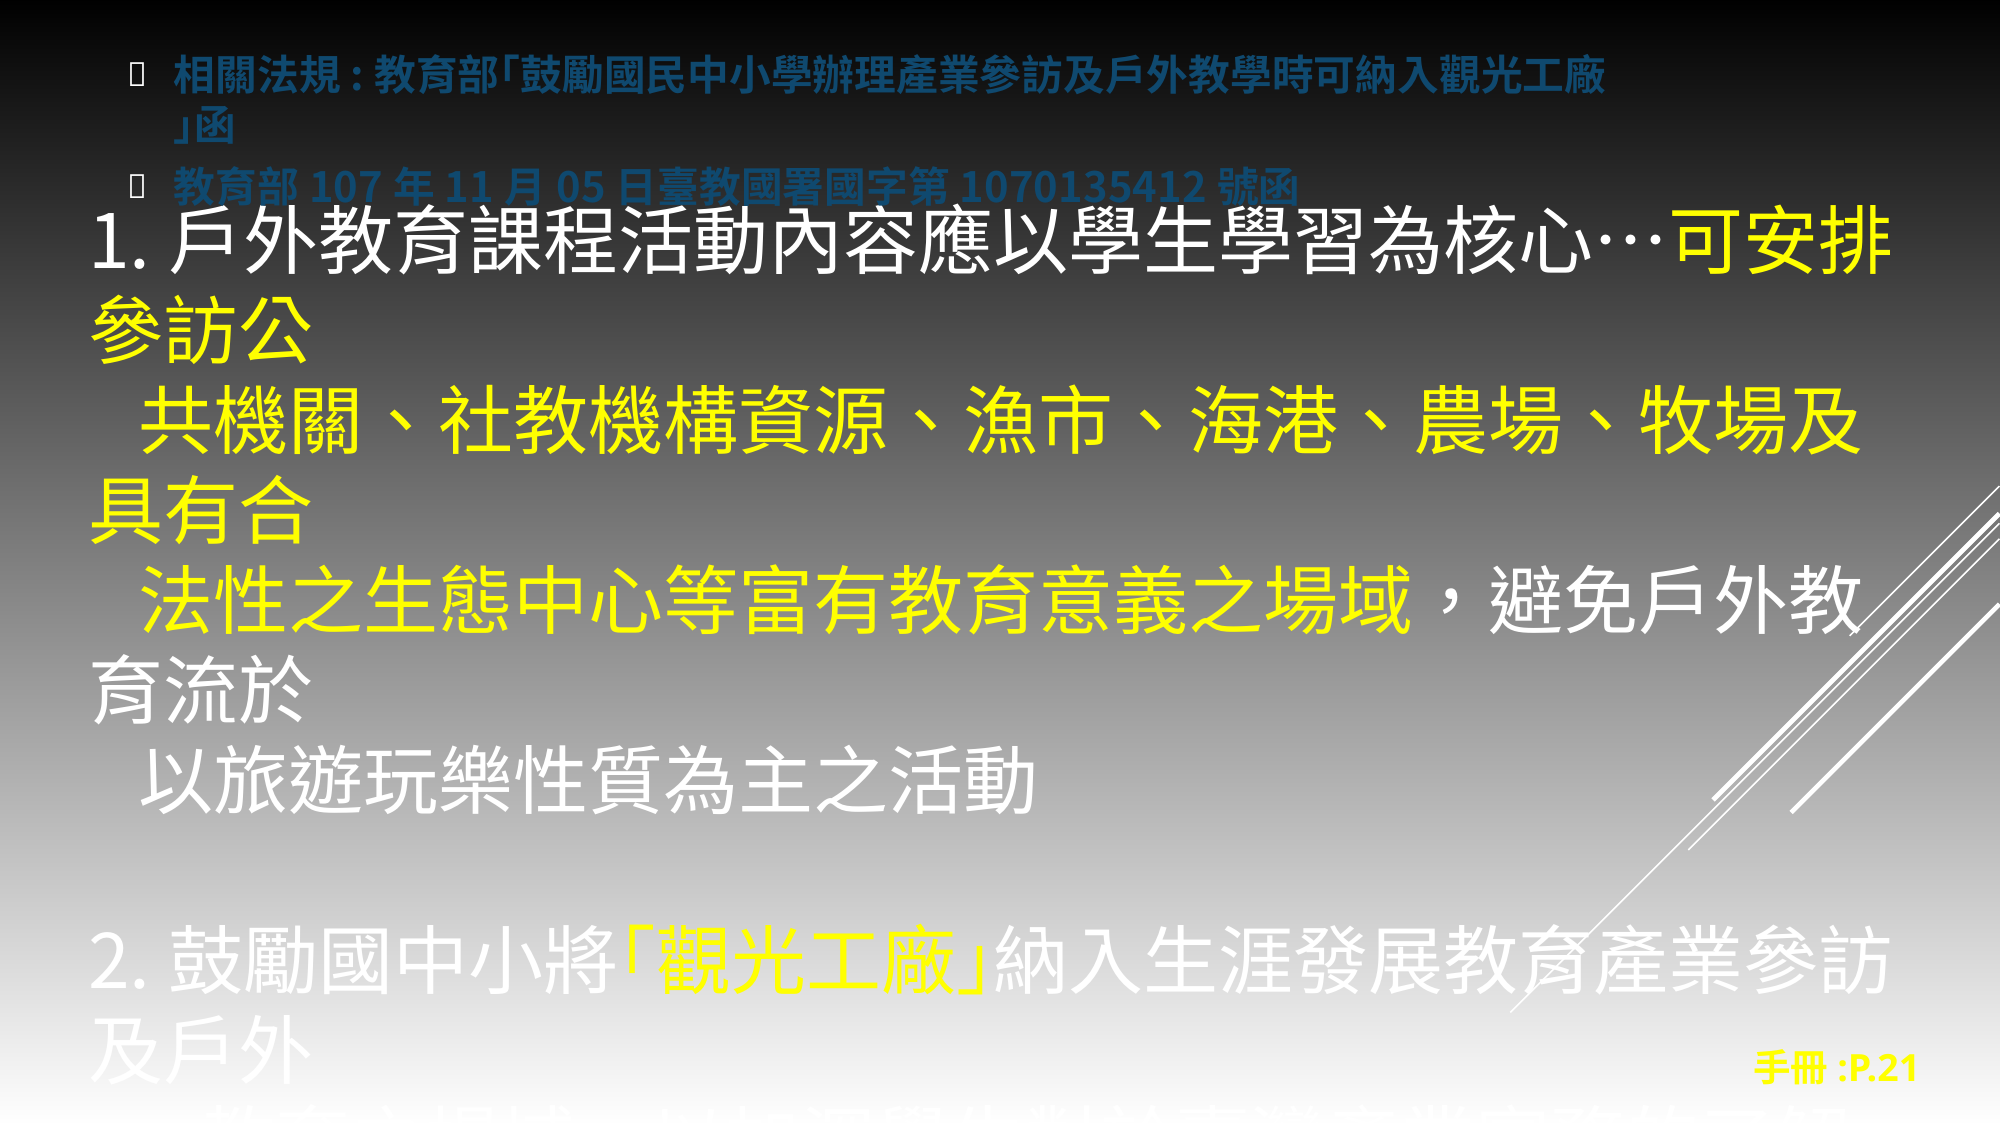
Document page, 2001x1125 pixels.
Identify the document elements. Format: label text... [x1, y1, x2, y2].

title 1.戶外教育課程活動內容應以學生學習為核心…可安排參訪公 共機關、社教機構資源、漁市、海港、農場、牧場及具有合 法性之生態中心等富有教育意義之場域，避免戶外教育流於 以旅遊玩樂性質為主之活動 2.鼓勵國中小將｢觀光工廠｣納入生涯發展教育產業參訪及戶外 教育之場域，以加深學生對於臺灣產業實務的了解與認同 [73, 186, 1926, 810]
list 相關法規:教育部｢鼓勵國民中小學辦理產業參訪及戶外教學時可納入觀光工廠｣函 教育部107年11月05日臺教國署國字第1070135412號函 [112, 40, 1632, 187]
text_box 手冊:P.21 [1738, 1036, 1997, 1097]
